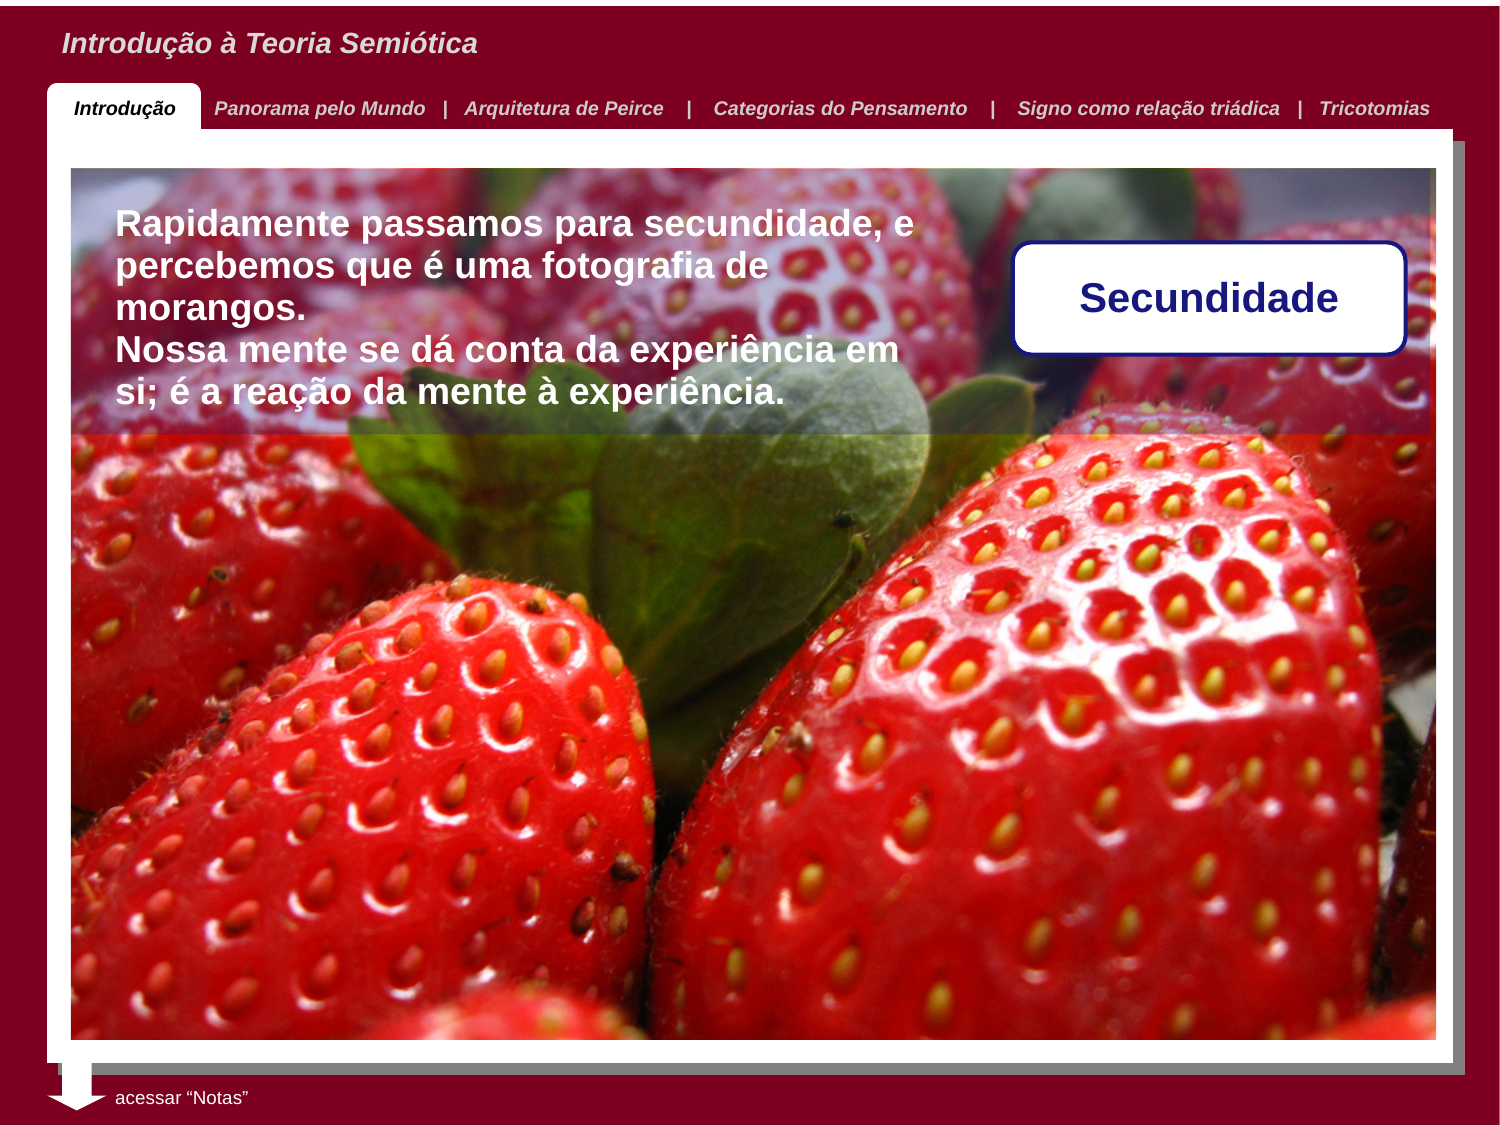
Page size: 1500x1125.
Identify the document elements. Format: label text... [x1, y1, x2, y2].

text_box Secundidade [1012, 242, 1406, 355]
picture [70, 168, 1437, 1040]
text_box [70, 168, 1431, 435]
text_box [47, 1051, 100, 1111]
text_box Rapidamente passamos para secundidade, e percebemos que é uma fotografia de morangos. Nossa mente se dá conta da experiência em si; é a reação da mente à experiência. [100, 195, 951, 427]
text_box acessar “Notas” [100, 1080, 278, 1116]
